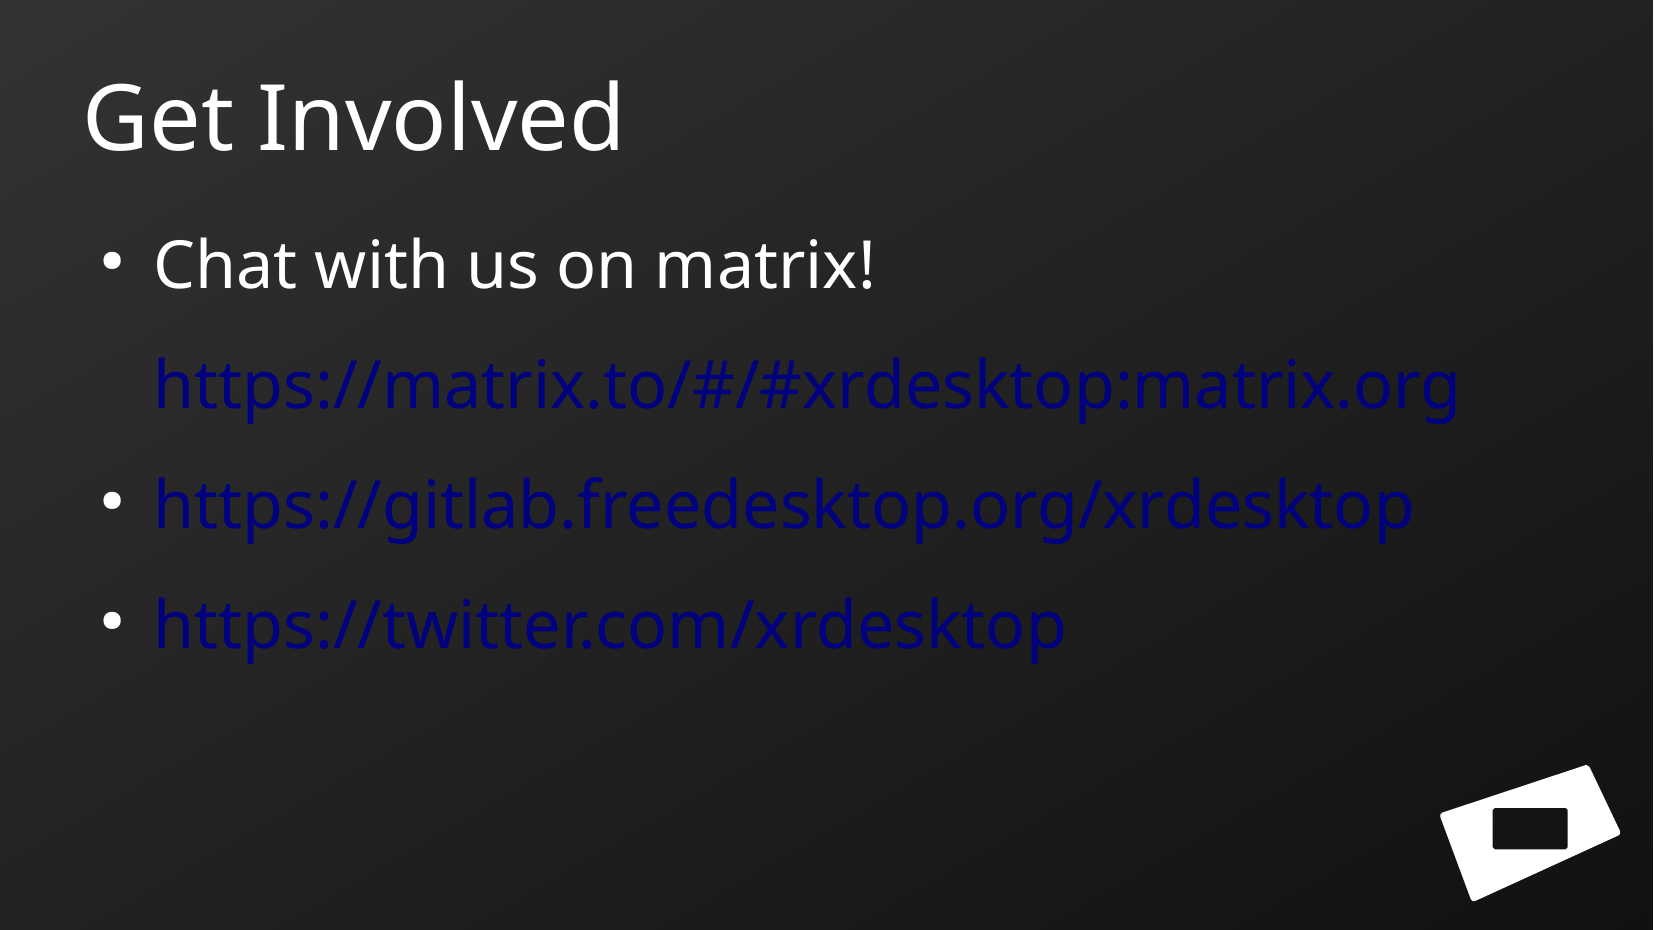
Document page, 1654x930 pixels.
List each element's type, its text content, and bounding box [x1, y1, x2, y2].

list Chat with us on matrix! https://matrix.to/#/#xrdesktop:matrix.org https://gitlab.freedesktop.org/xrdesktop https://twitter.com/xrdesktop [82, 217, 1571, 757]
picture [1440, 765, 1621, 902]
title Get Involved [82, 37, 1571, 193]
